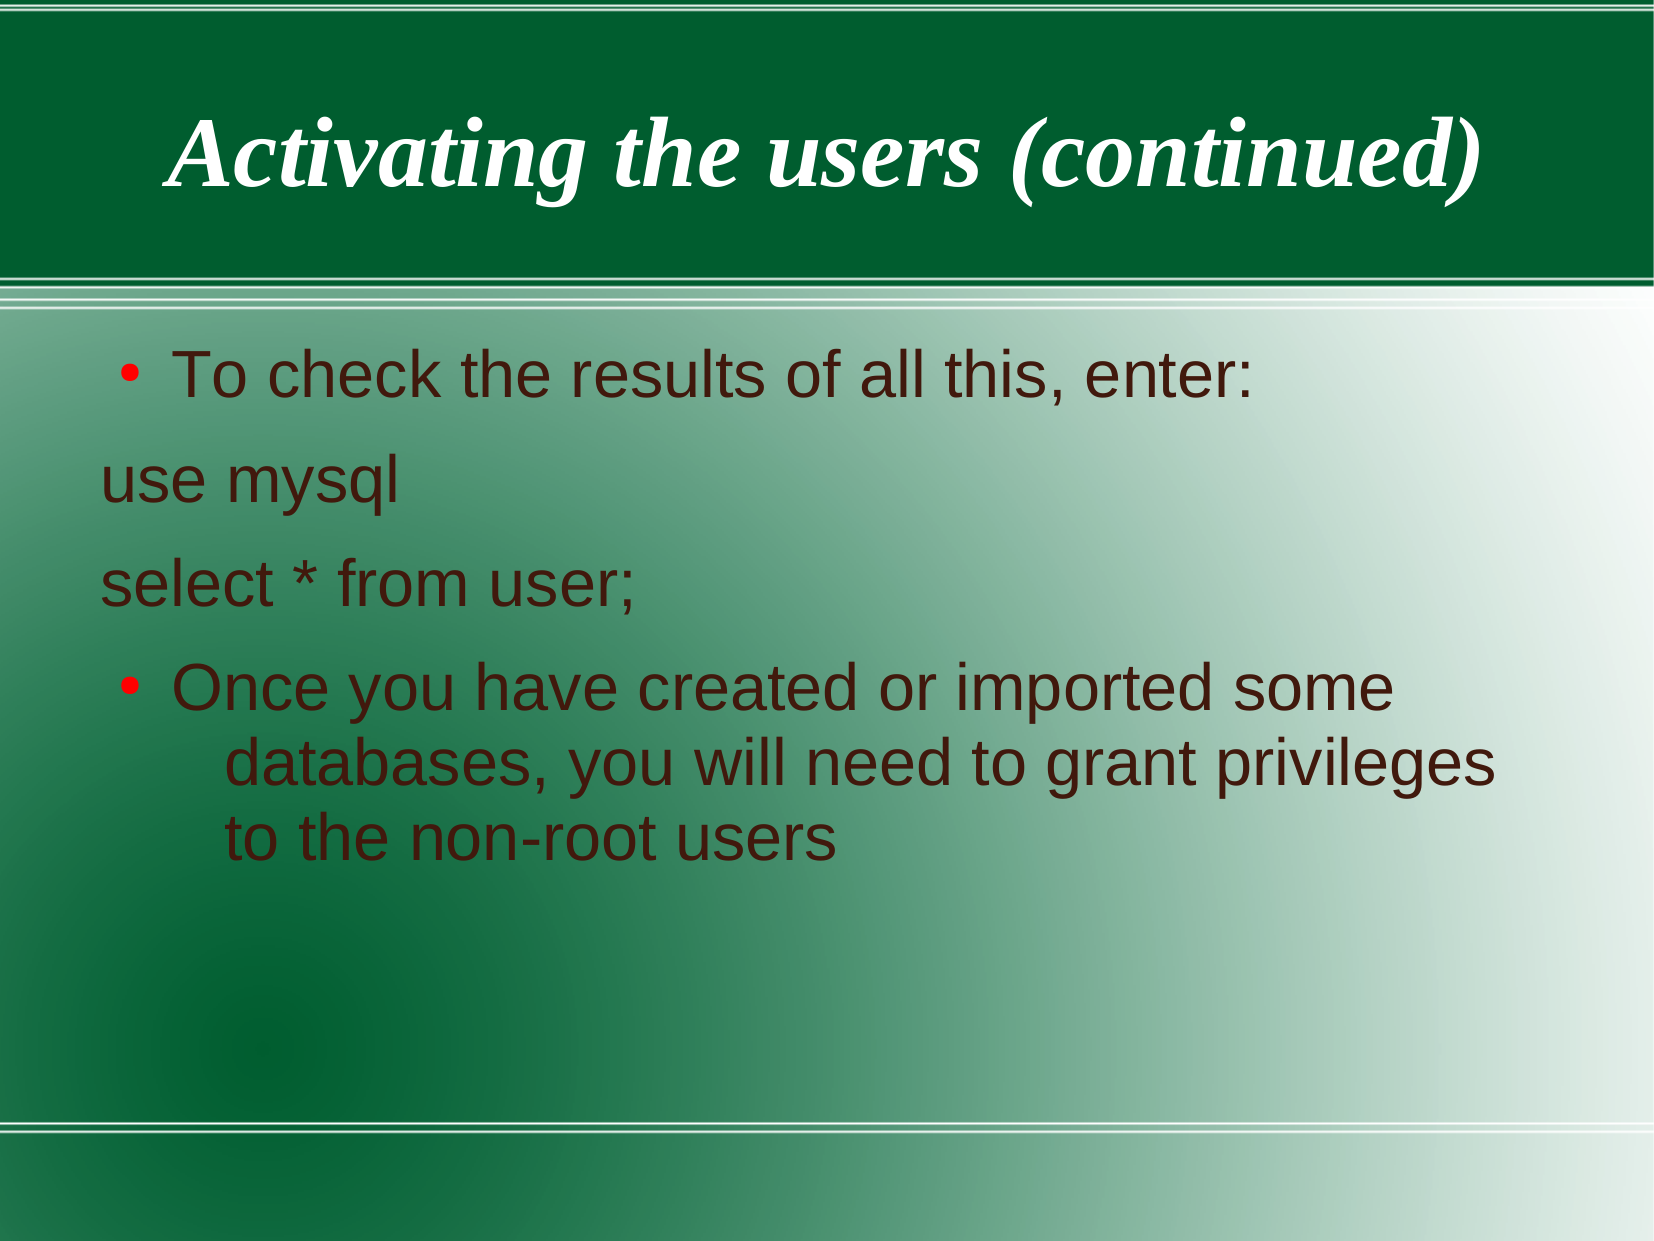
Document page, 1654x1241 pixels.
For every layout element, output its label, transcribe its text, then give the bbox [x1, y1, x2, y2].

title Activating the users (continued) [82, 49, 1571, 257]
picture [0, 0, 1654, 1241]
list To check the results of all this, enter: use mysql select * from user; Once you have created or imported some databases, you will need to grant privileges to the non-root users [82, 337, 1571, 1218]
